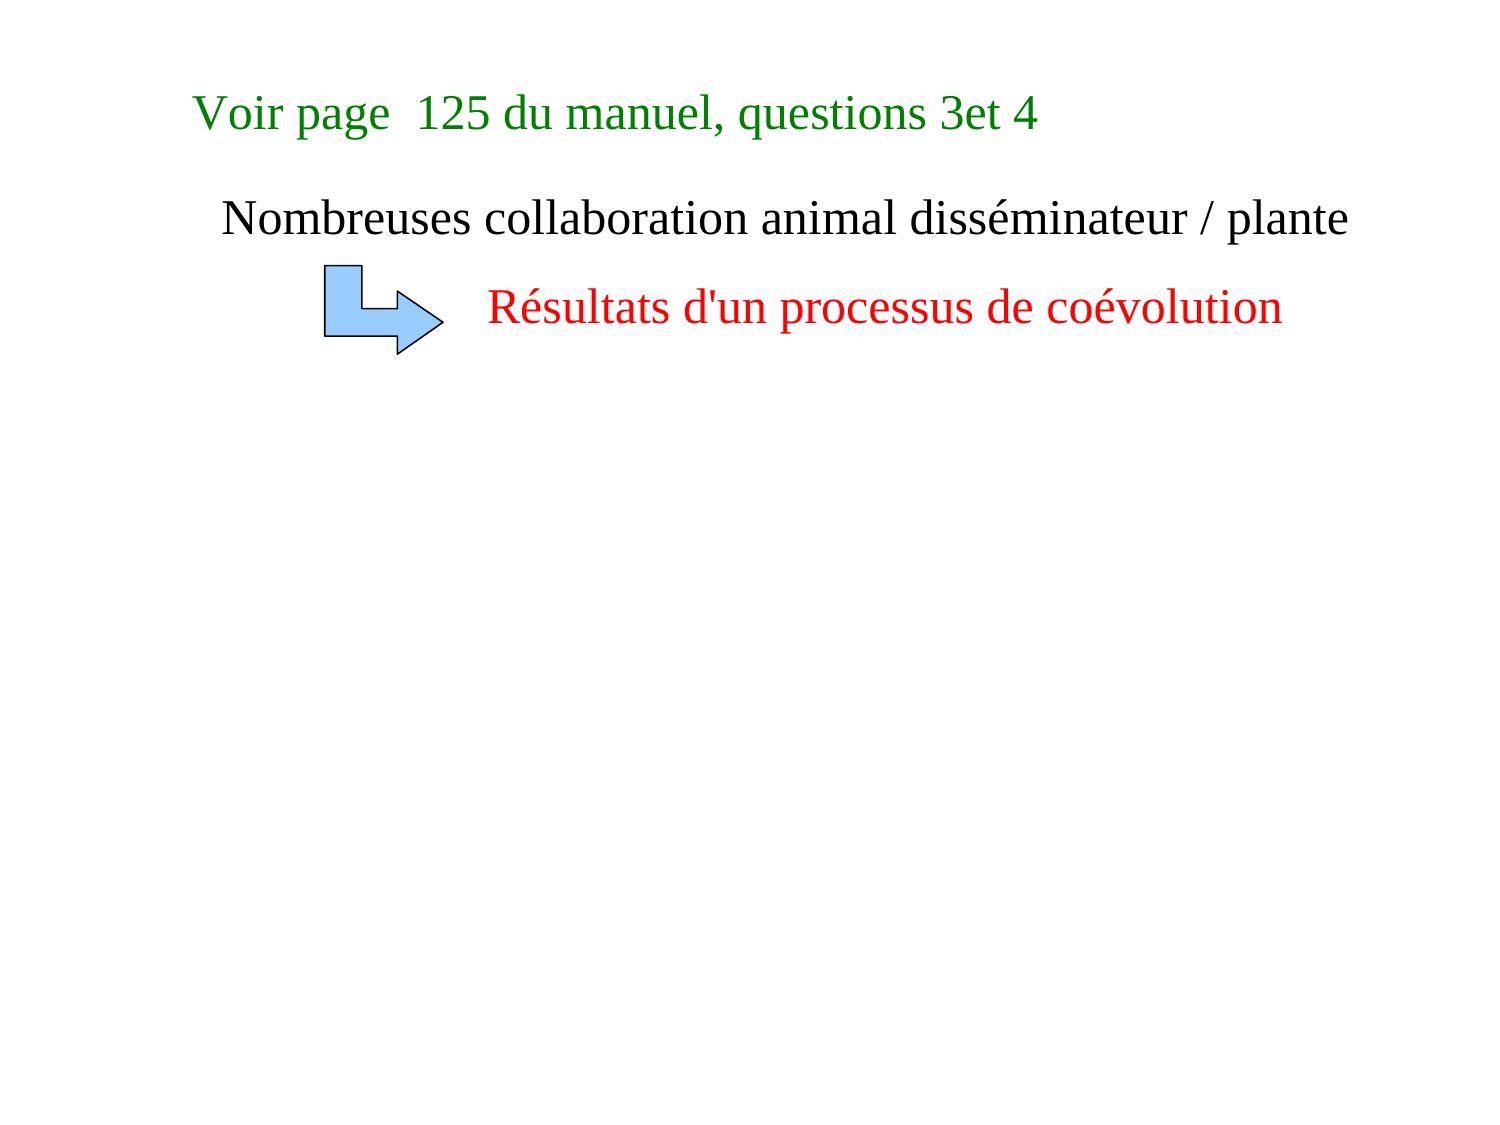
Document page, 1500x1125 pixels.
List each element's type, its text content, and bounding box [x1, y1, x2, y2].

text_box Résultats d'un processus de coévolution [472, 265, 1359, 341]
text_box [324, 265, 444, 355]
text_box Nombreuses collaboration animal disséminateur / plante [206, 177, 1418, 252]
text_box Voir page 125 du manuel, questions 3et 4 [177, 71, 1447, 207]
